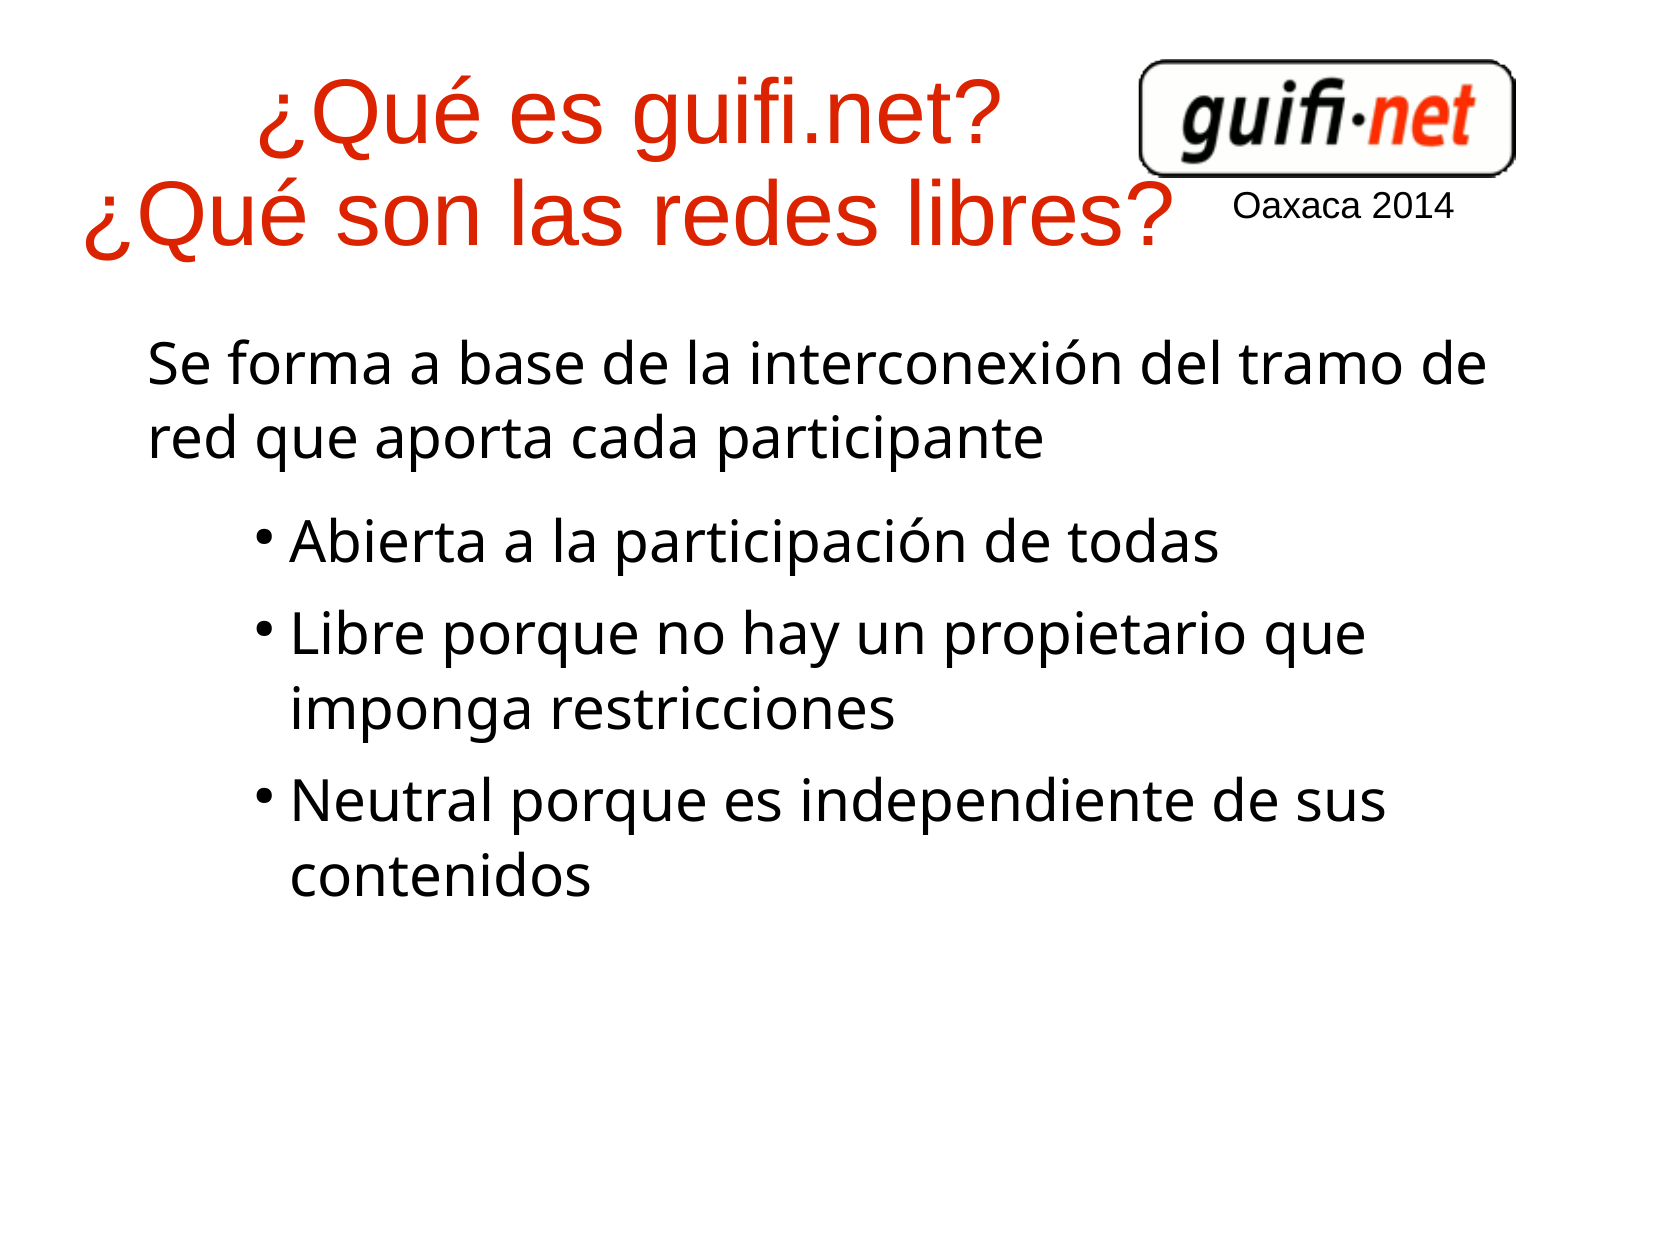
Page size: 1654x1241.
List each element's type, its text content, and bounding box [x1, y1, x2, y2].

picture [1137, 59, 1516, 177]
list Se forma a base de la interconexión del tramo de red que aporta cada participante Abierta a la participación de todas Libre porque no hay un propietario que imponga restricciones Neutral porque es independiente de sus contenidos [76, 324, 1565, 1129]
text_box Oaxaca 2014 [1033, 177, 1654, 277]
title ¿Qué es guifi.net? ¿Qué son las redes libres? [76, 60, 1137, 266]
